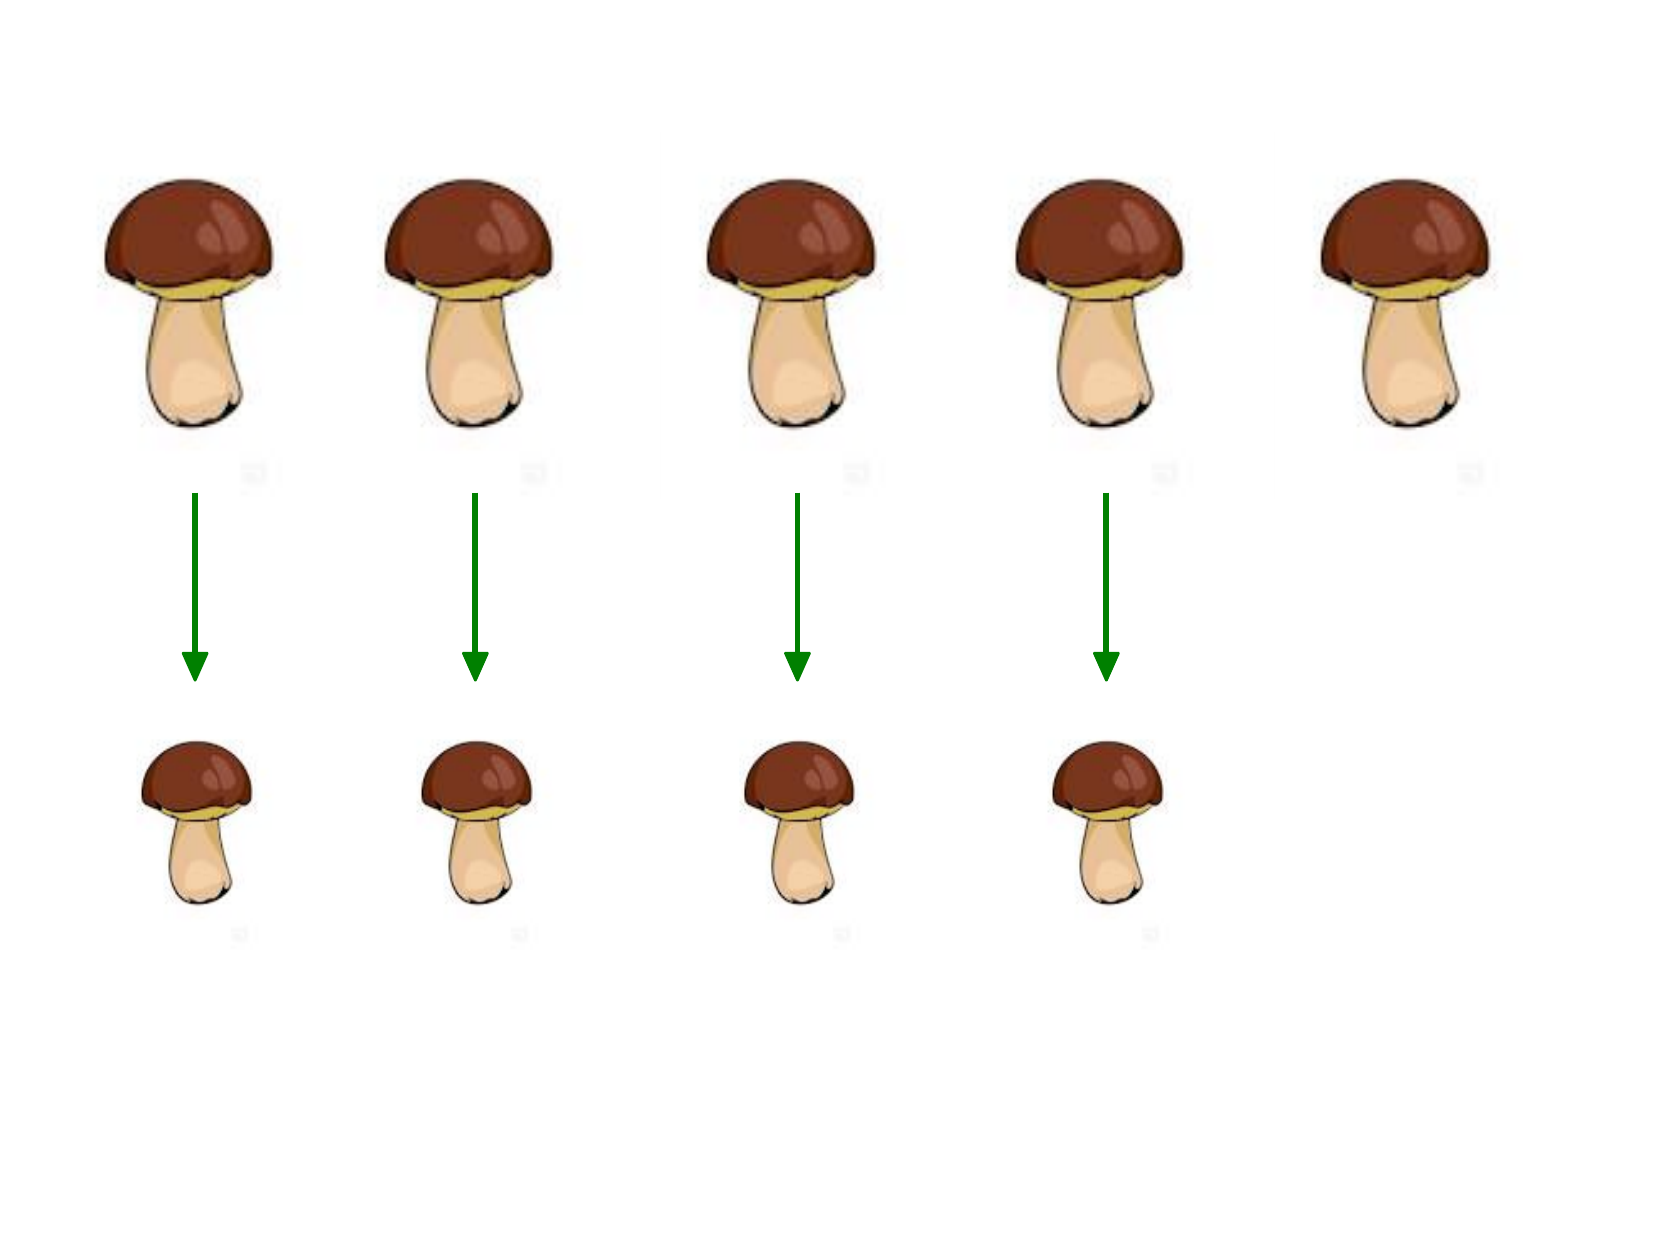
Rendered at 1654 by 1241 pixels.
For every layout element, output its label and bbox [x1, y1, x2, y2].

picture [1021, 710, 1201, 951]
picture [659, 132, 934, 499]
picture [390, 710, 570, 951]
picture [713, 710, 892, 951]
picture [337, 132, 611, 499]
picture [57, 132, 331, 499]
picture [1273, 132, 1548, 499]
picture [968, 132, 1242, 499]
picture [110, 710, 290, 951]
